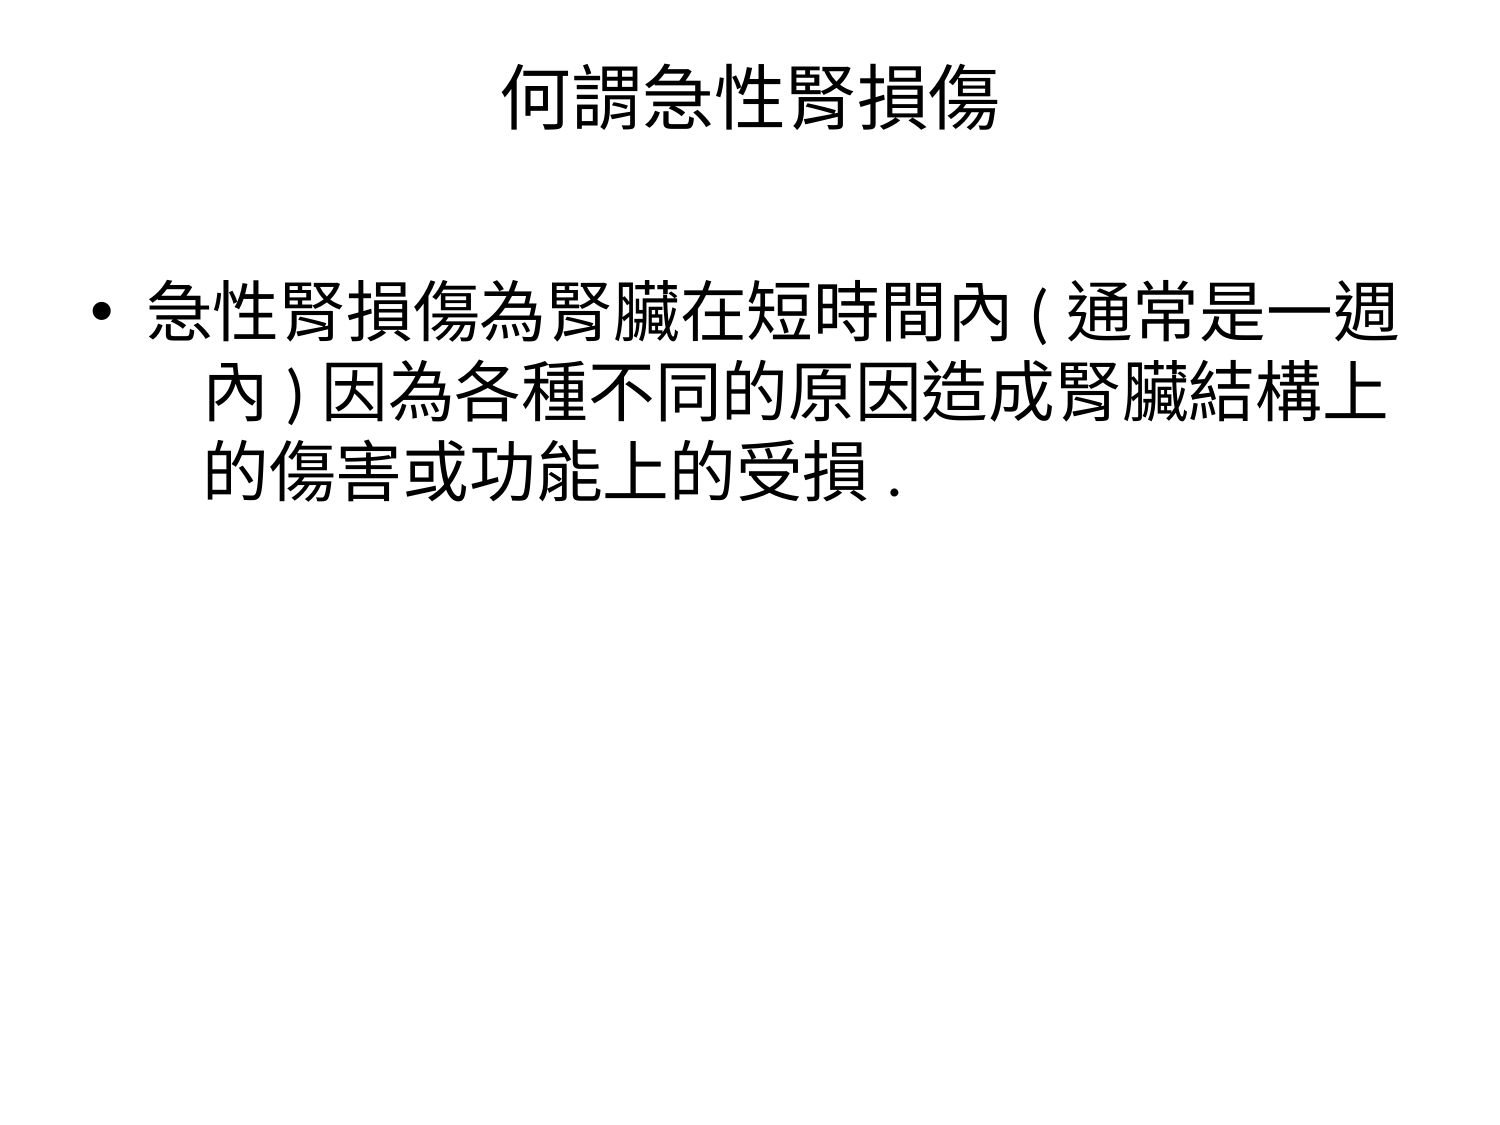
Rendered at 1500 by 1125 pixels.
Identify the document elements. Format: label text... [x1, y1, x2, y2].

title 何謂急性腎損傷 [75, 45, 1426, 233]
list 急性腎損傷為腎臟在短時間內(通常是一週內)因為各種不同的原因造成腎臟結構上的傷害或功能上的受損. [75, 262, 1426, 1005]
